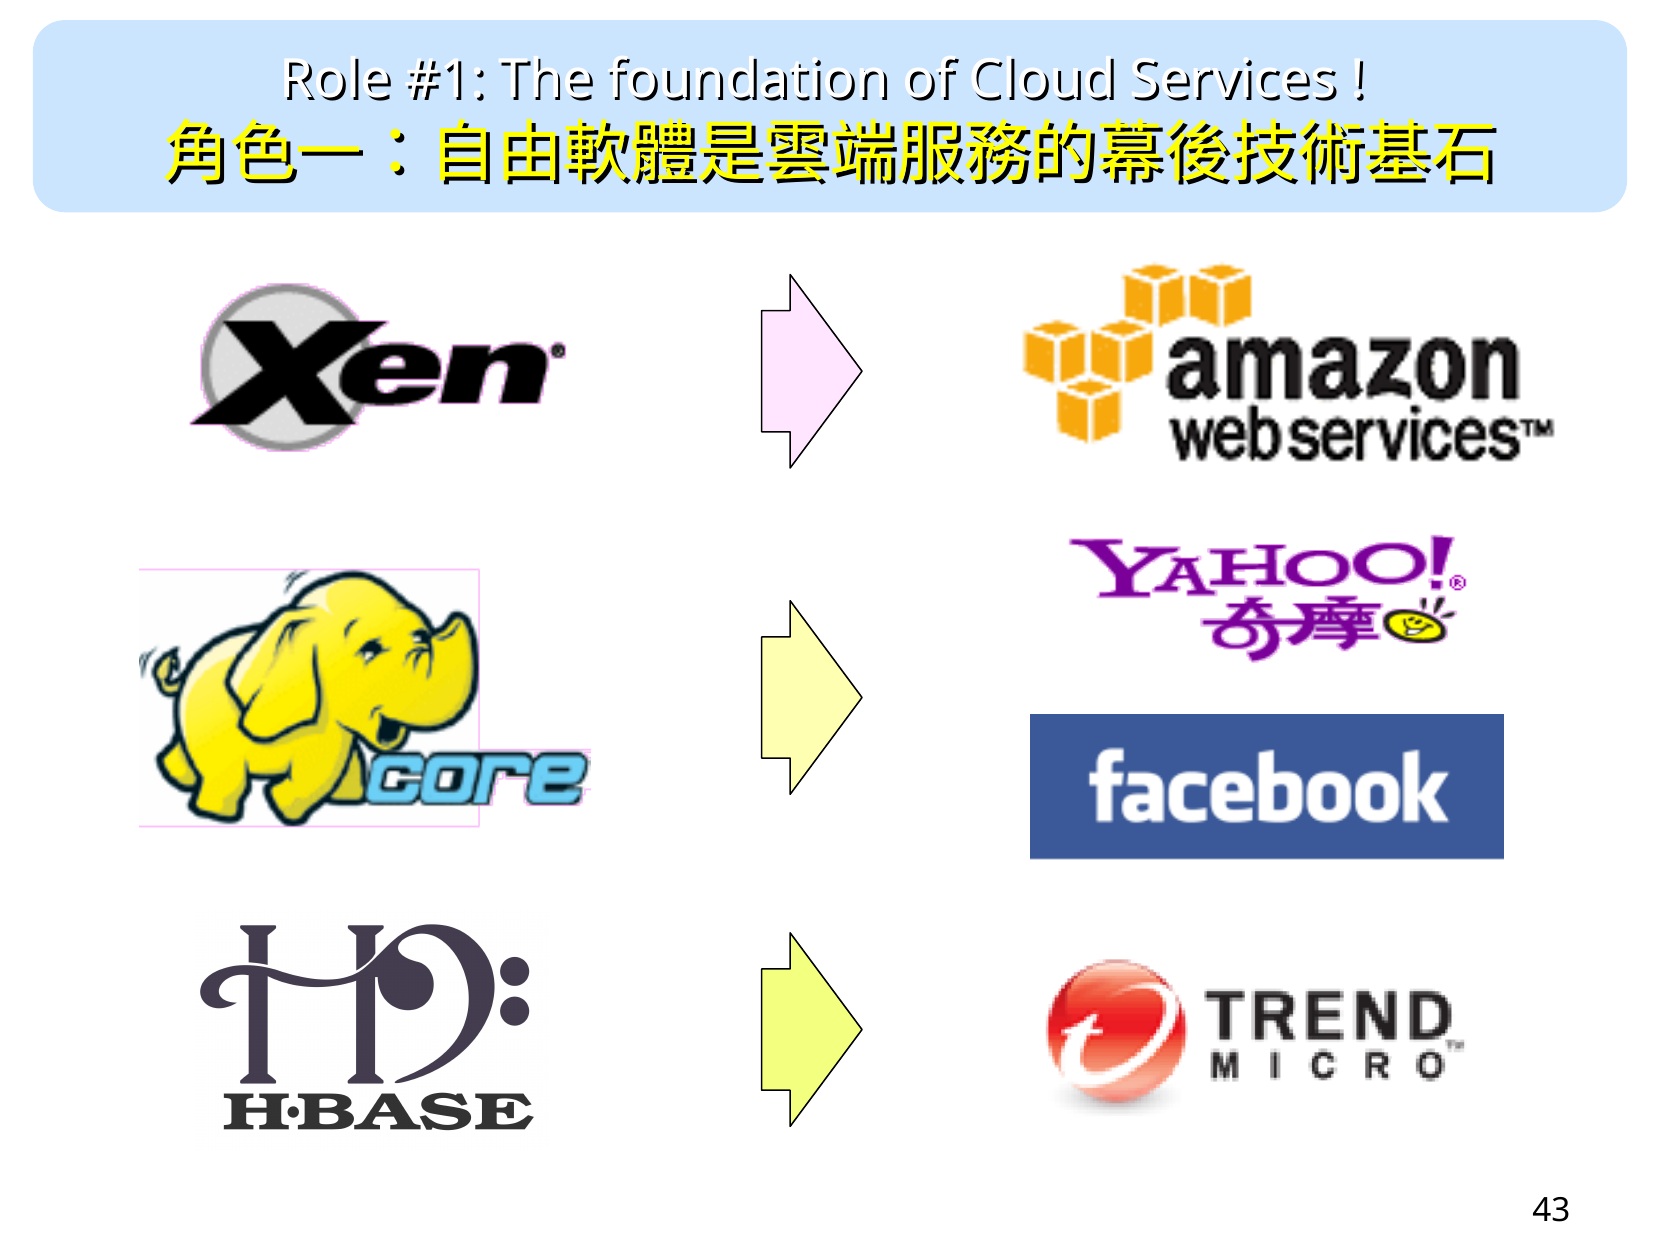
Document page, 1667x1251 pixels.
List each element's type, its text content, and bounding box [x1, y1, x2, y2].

picture [194, 909, 549, 1150]
text_box [761, 932, 863, 1127]
picture [987, 253, 1565, 489]
text_box Role #1: The foundation of Cloud Services ! 角色一：自由軟體是雲端服務的幕後技術基石 [32, 20, 1628, 213]
picture [180, 282, 591, 460]
picture [1027, 920, 1501, 1139]
picture [139, 565, 591, 830]
picture [1001, 513, 1554, 691]
text_box [761, 600, 863, 795]
picture [1030, 714, 1504, 881]
text_box [761, 274, 863, 469]
